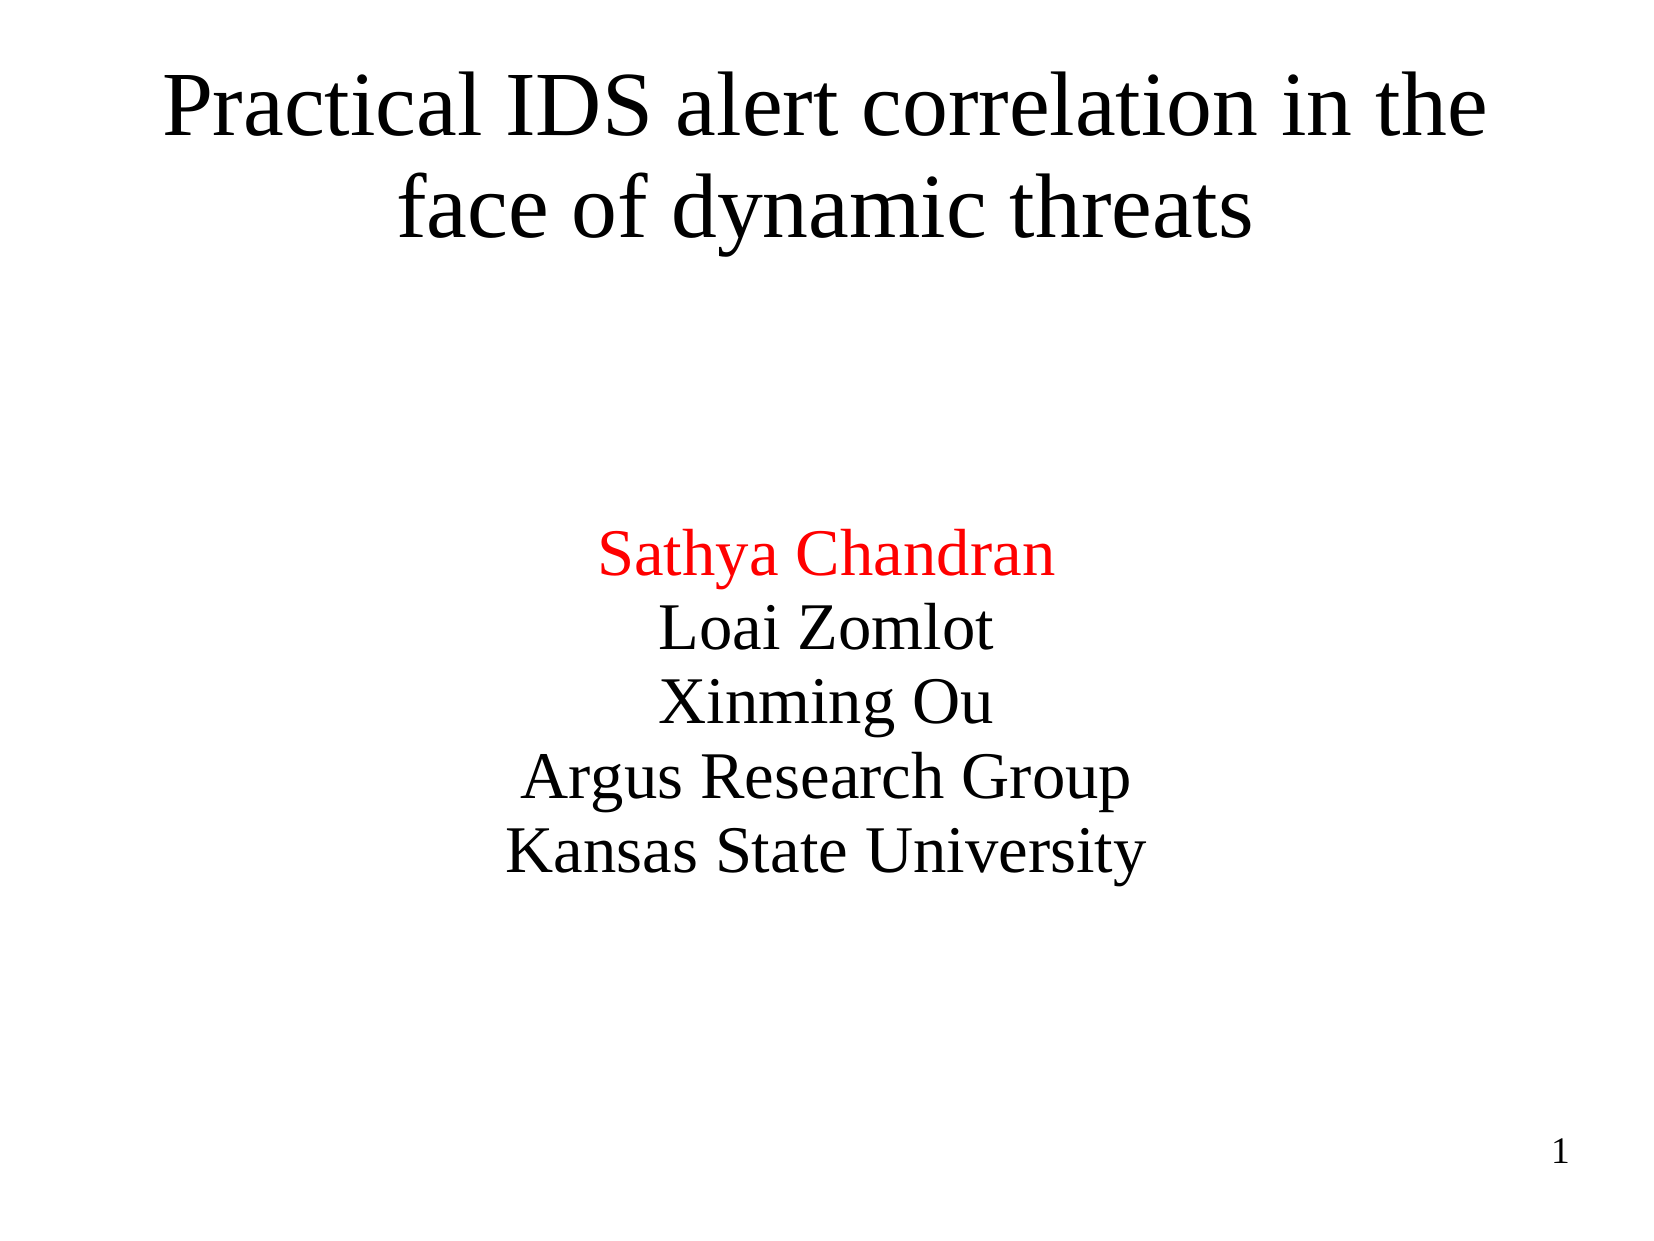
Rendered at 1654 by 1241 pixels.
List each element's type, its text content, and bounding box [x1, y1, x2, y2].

text_box Sathya Chandran Loai Zomlot Xinming Ou Argus Research Group Kansas State University [82, 297, 1571, 1102]
title Practical IDS alert correlation in the face of dynamic threats [82, 46, 1570, 260]
